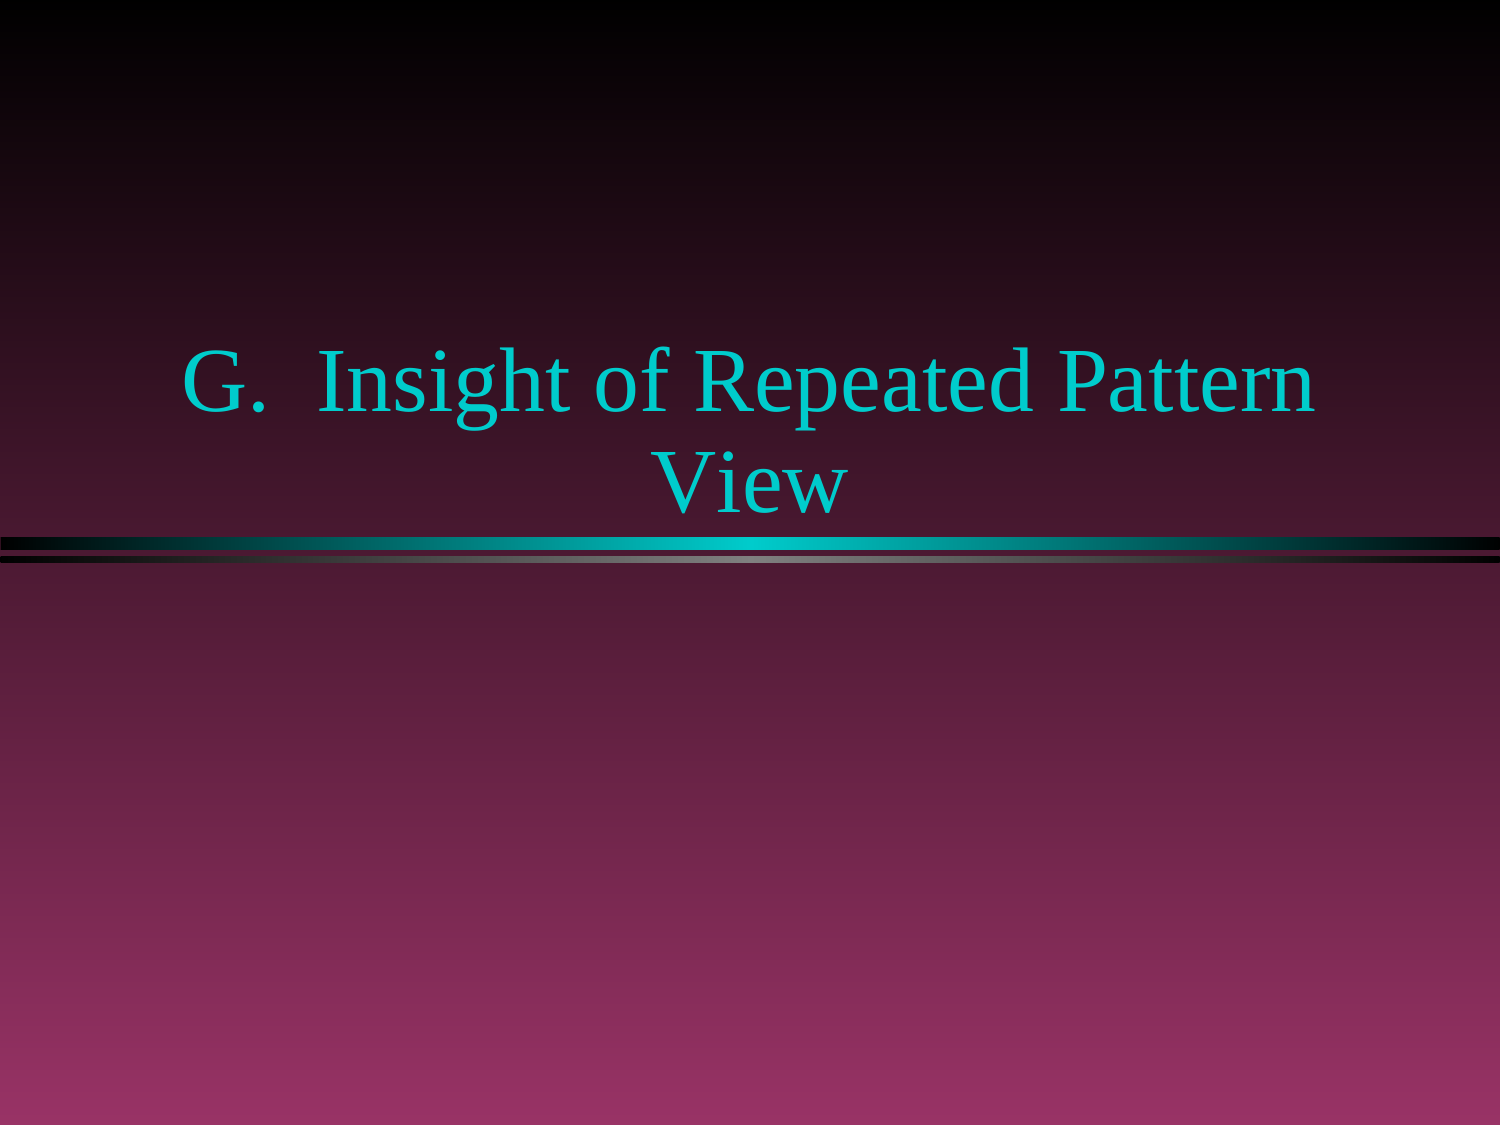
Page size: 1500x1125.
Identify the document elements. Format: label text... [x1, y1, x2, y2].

title G. Insight of Repeated Pattern View [118, 321, 1382, 541]
